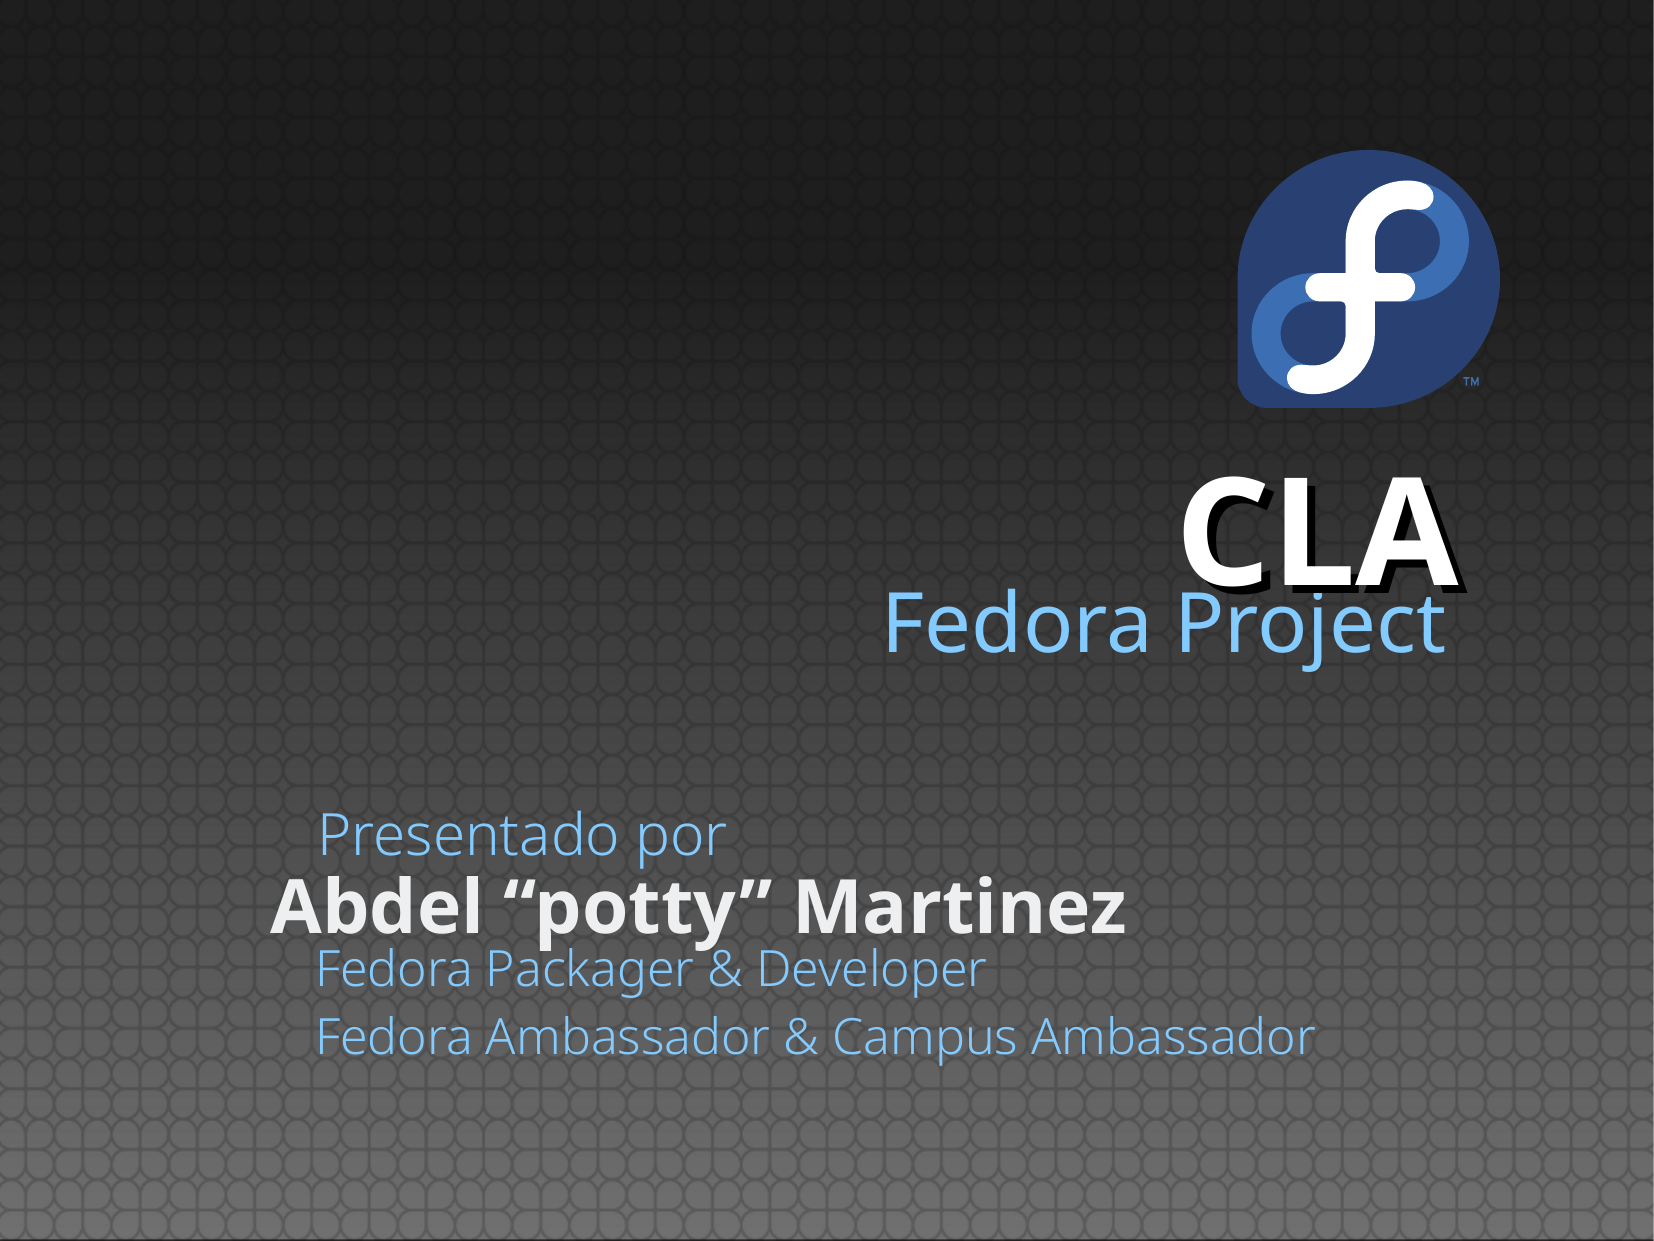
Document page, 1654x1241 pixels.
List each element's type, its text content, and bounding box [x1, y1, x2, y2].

picture [0, 0, 1654, 1241]
text_box Fedora Packager & Developer Fedora Ambassador & Campus Ambassador [300, 925, 1337, 1053]
text_box Presentado por [302, 785, 744, 866]
text_box CLA [37, 417, 1475, 601]
subtitle Fedora Project [100, 601, 1447, 667]
text_box Abdel “potty” Martinez [306, 846, 1092, 925]
